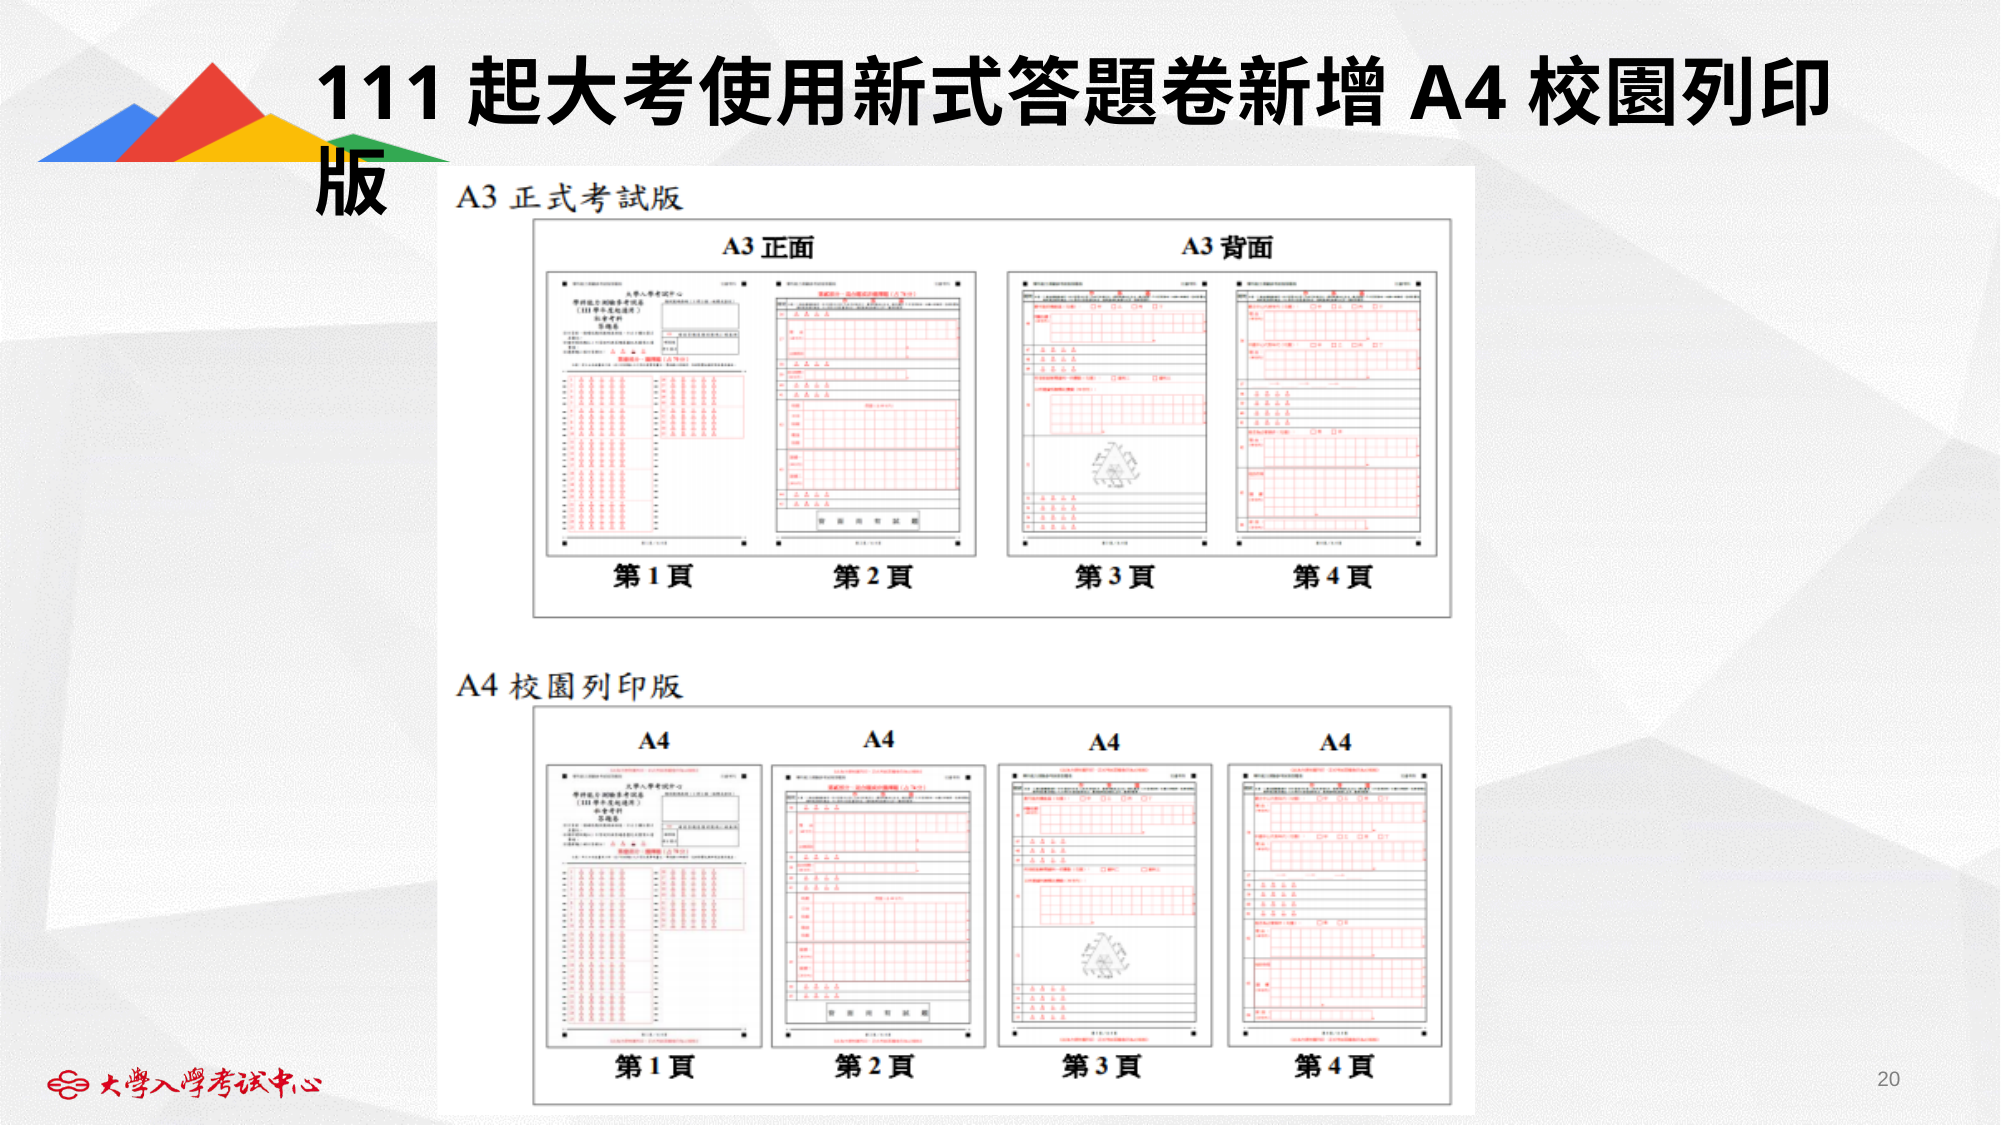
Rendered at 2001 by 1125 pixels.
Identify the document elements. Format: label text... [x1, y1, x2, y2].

slide_number <編號> [1862, 1058, 1950, 1119]
picture [0, 0, 2001, 1125]
text_box 111起大考使用新式答題卷新增A4校園列印版 [300, 37, 1925, 233]
